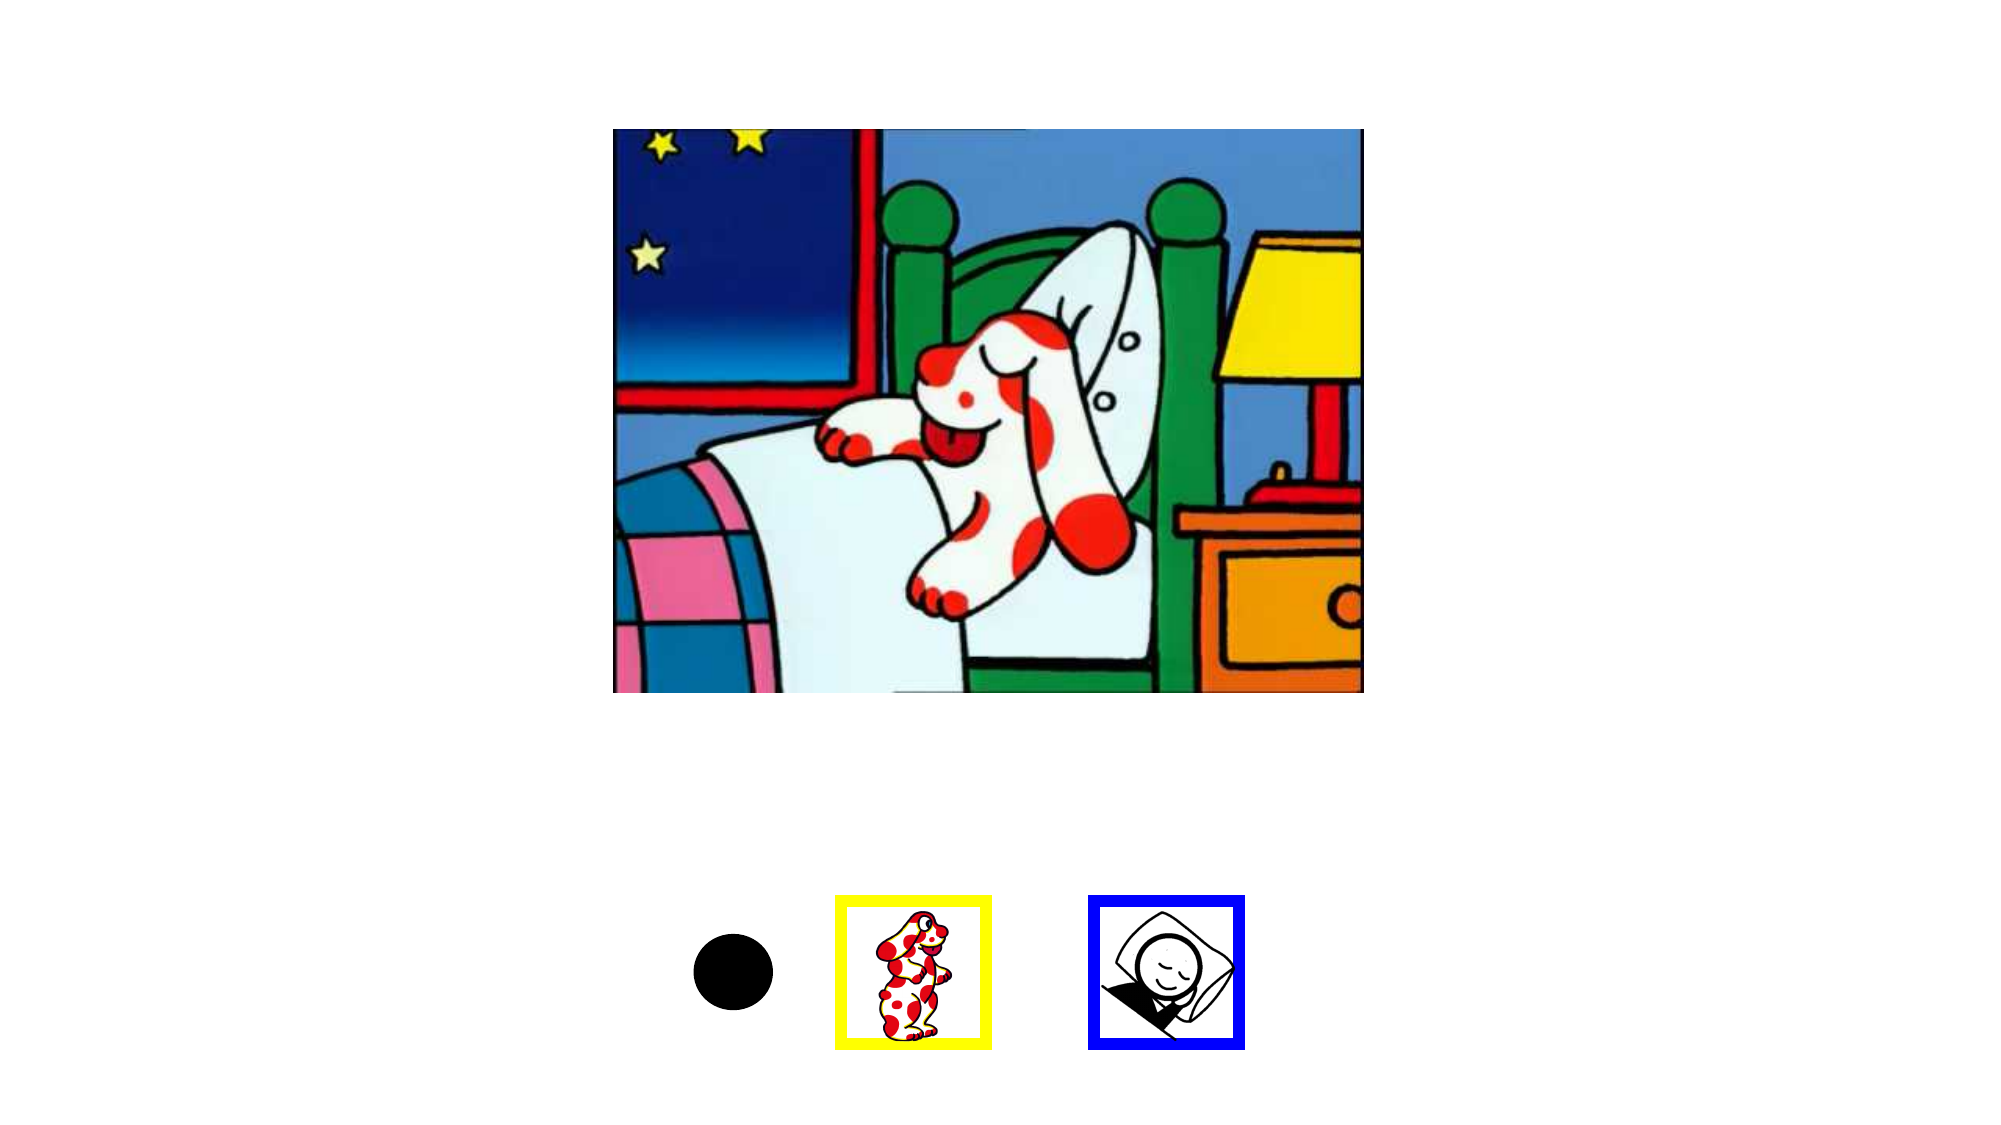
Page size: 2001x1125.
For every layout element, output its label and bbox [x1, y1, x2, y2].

picture [613, 129, 1364, 693]
text_box [694, 934, 772, 1010]
picture [1096, 904, 1240, 1048]
picture [851, 904, 972, 1045]
